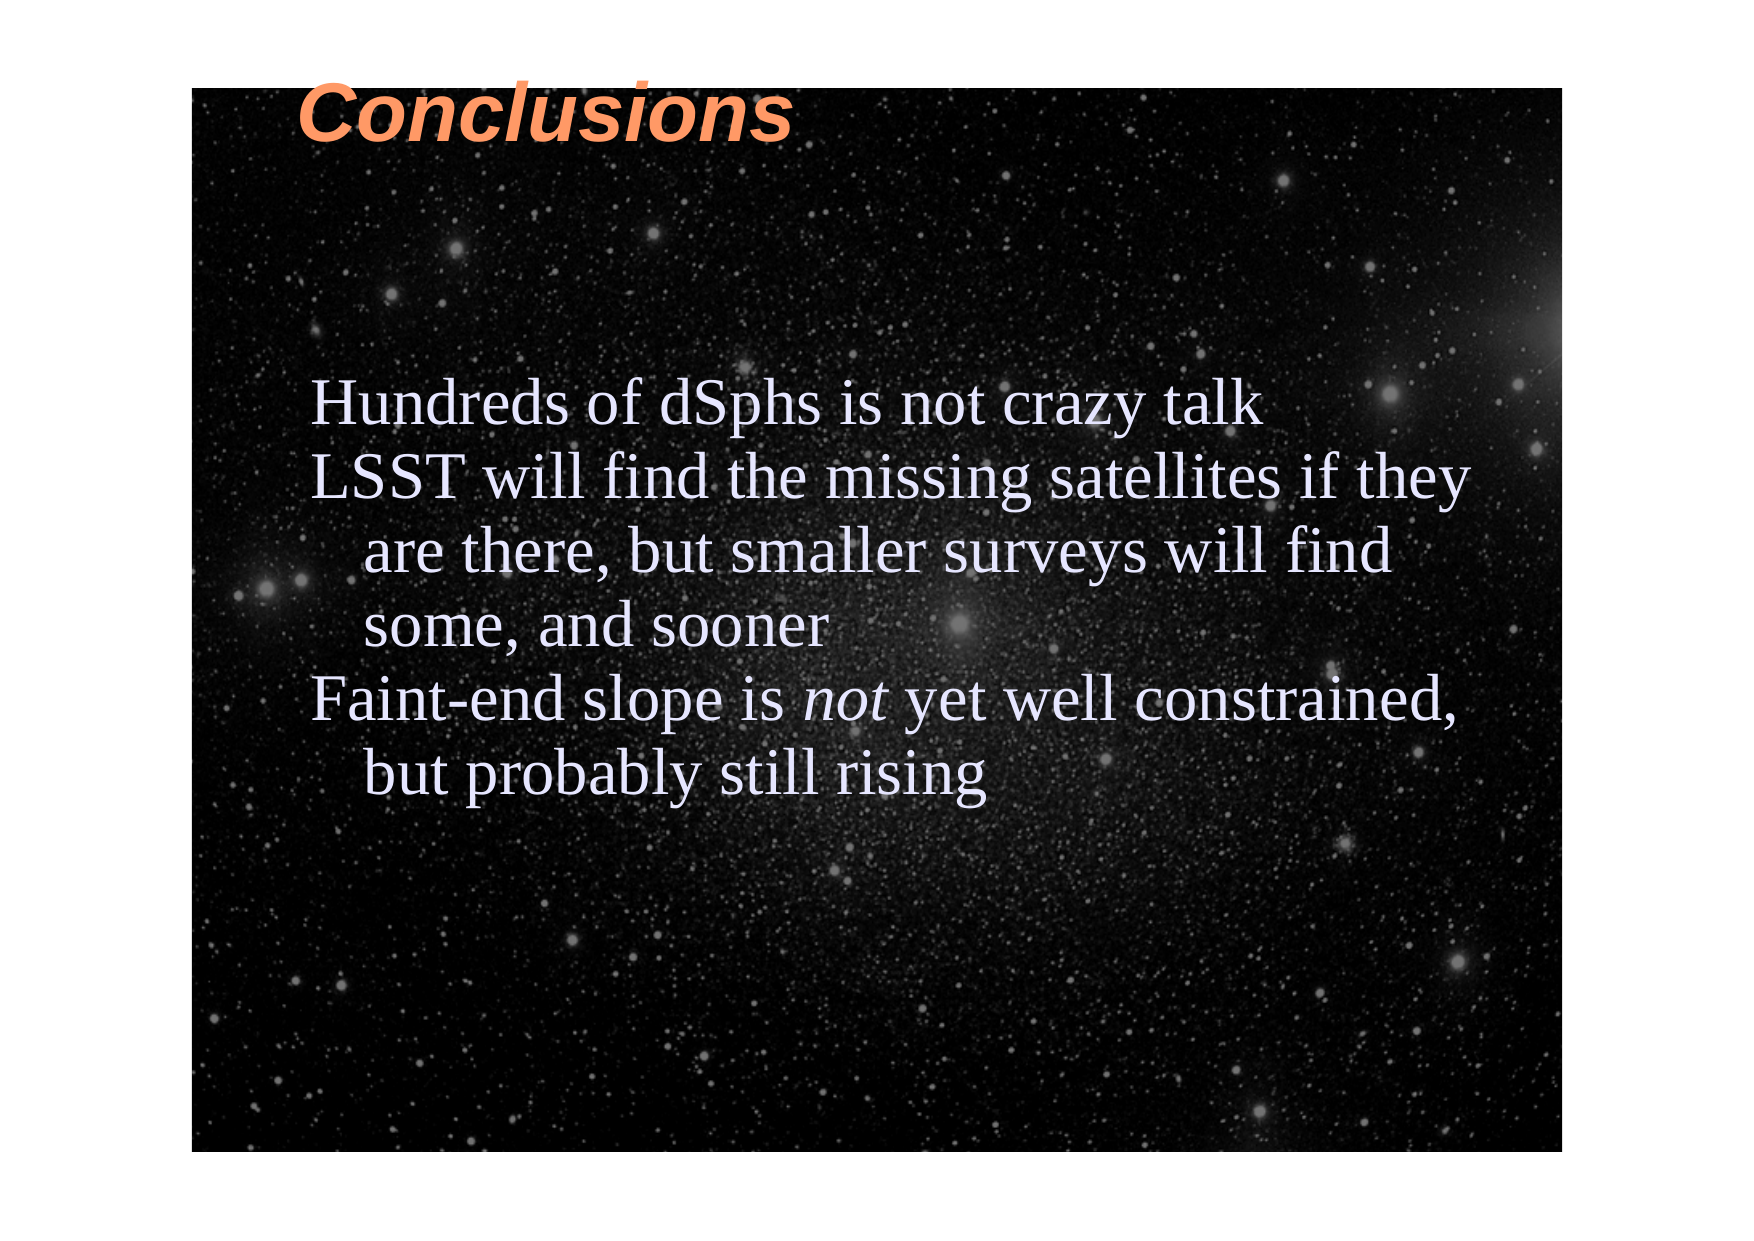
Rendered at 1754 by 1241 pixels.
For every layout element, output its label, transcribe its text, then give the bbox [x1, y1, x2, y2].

picture [191, 88, 1563, 1152]
list Hundreds of dSphs is not crazy talk LSST will find the missing satellites if they are there, but smaller surveys will find some, and sooner Faint-end slope is not yet well constrained, but probably still rising [292, 364, 1486, 1059]
title Conclusions [296, 23, 1467, 202]
